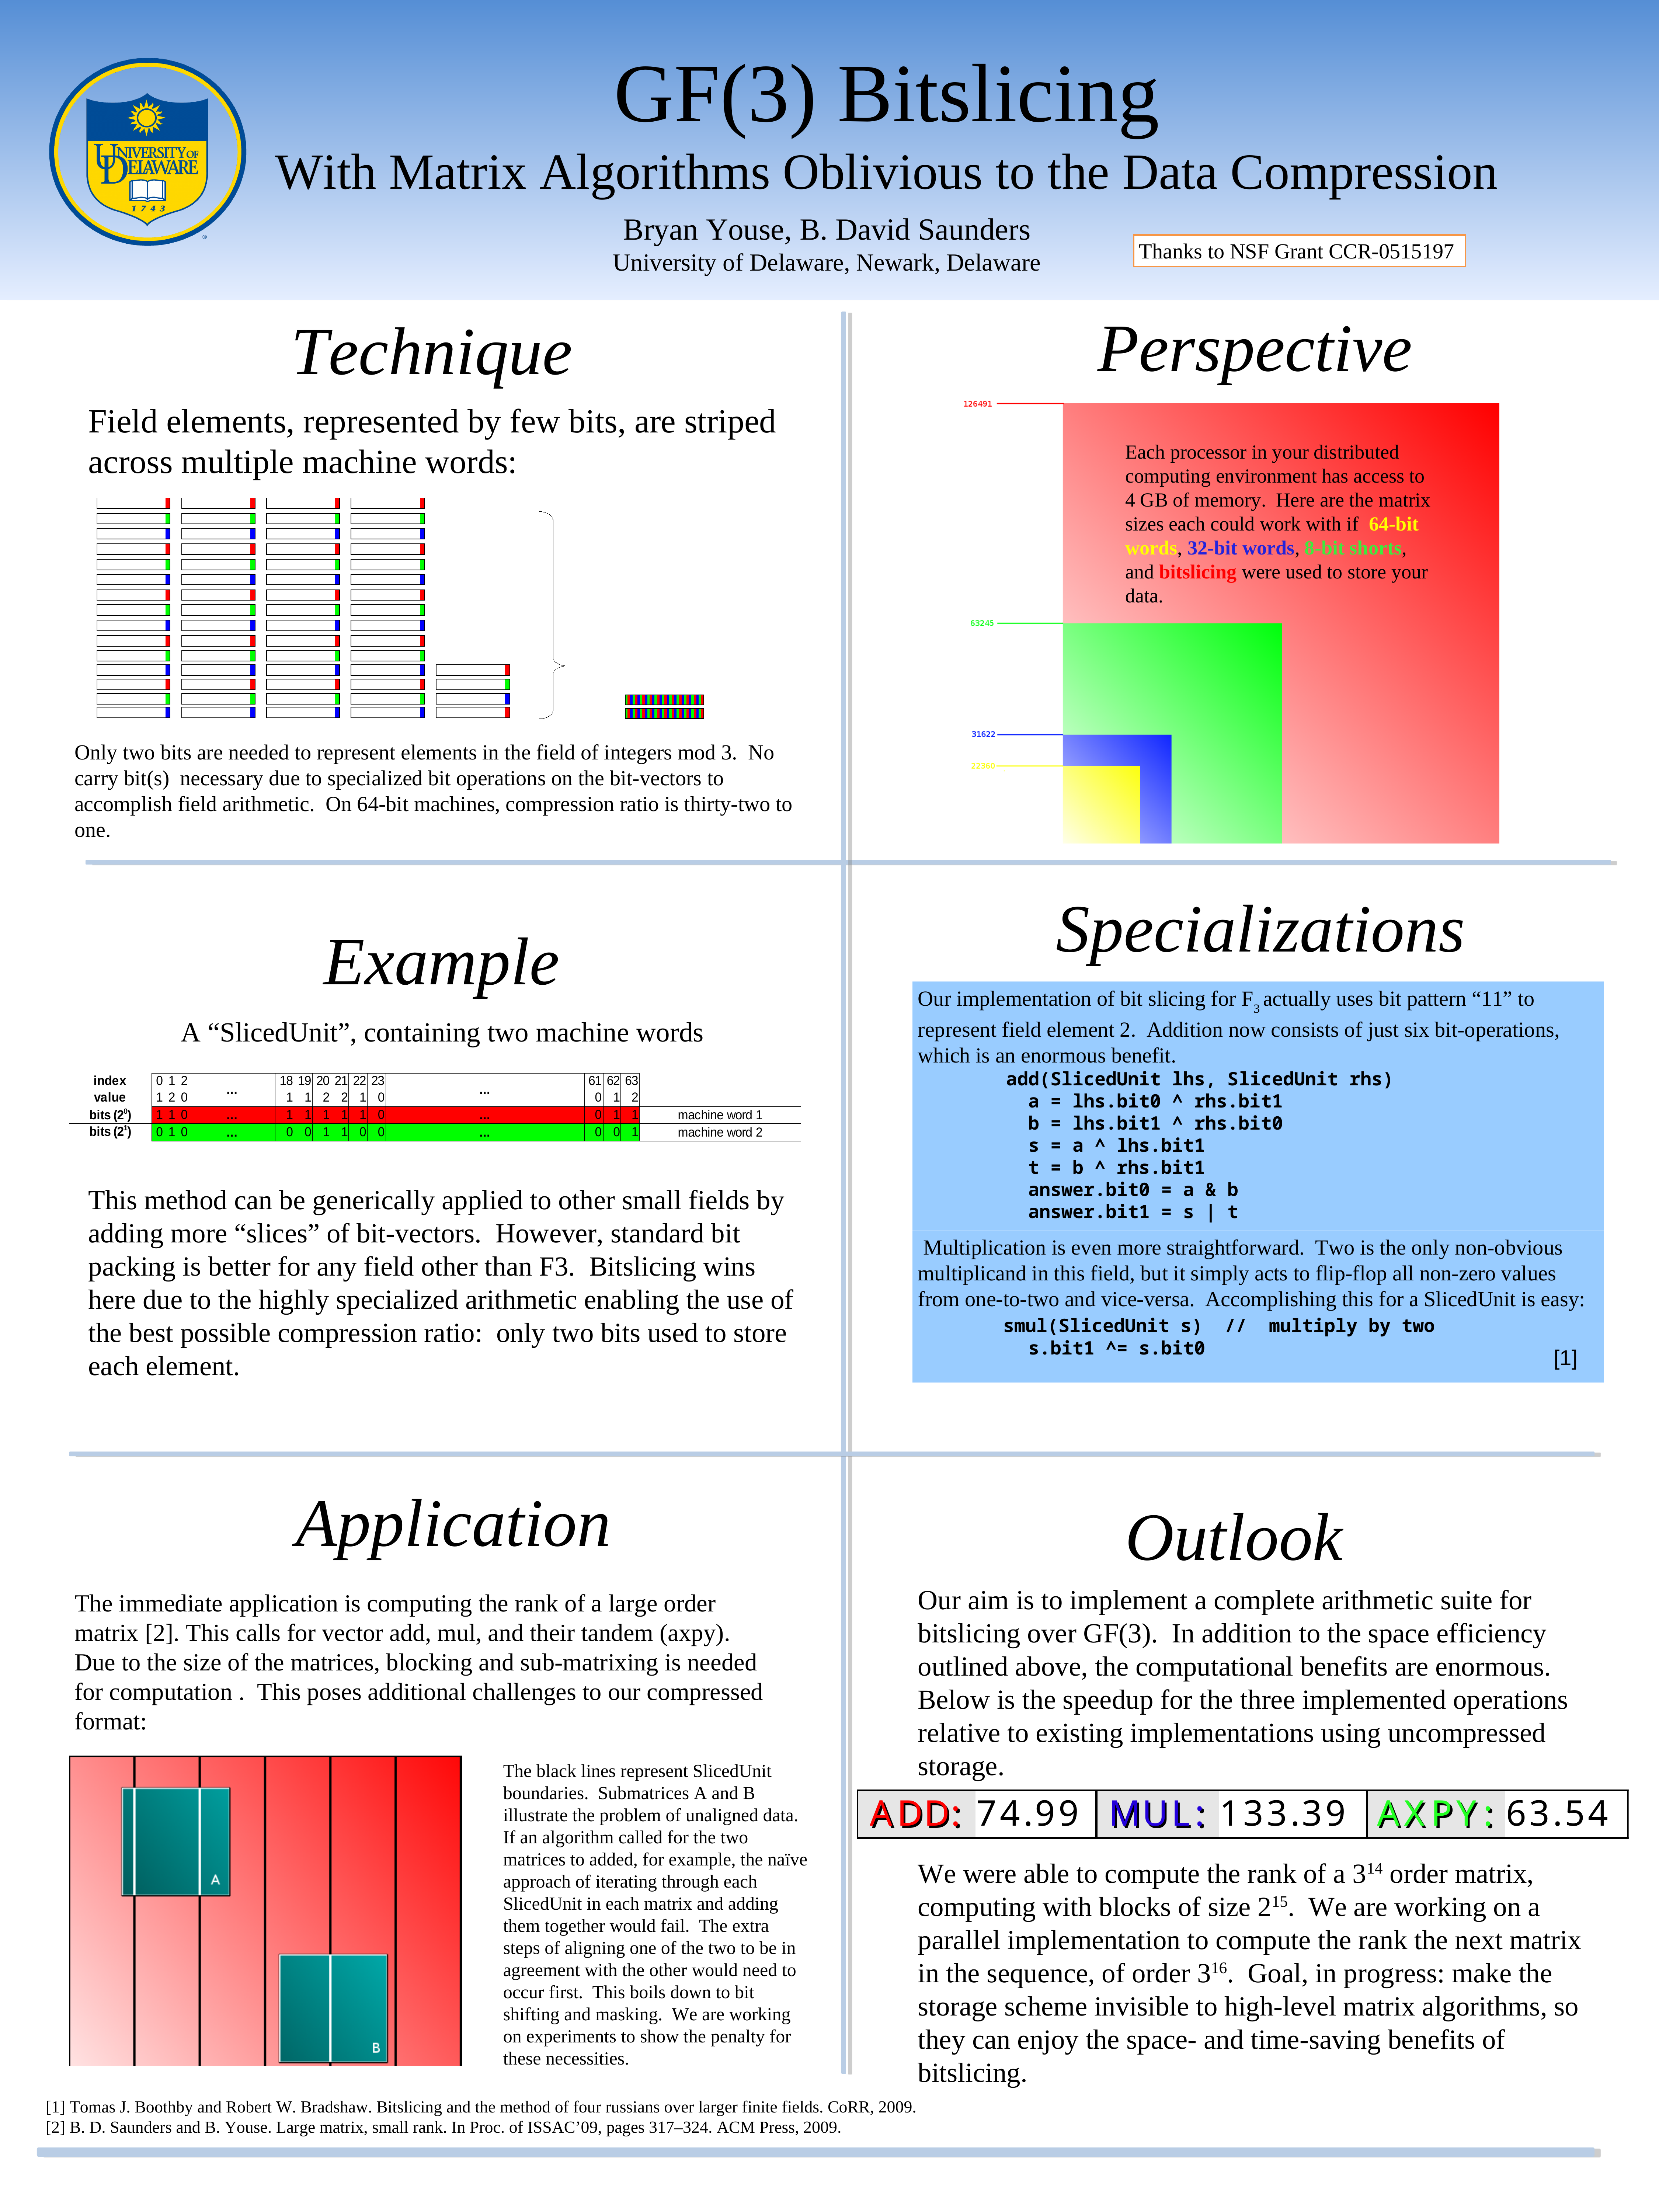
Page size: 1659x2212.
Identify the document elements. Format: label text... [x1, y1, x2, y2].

chart [97, 498, 512, 719]
text_box GF(3) Bitslicing With Matrix Algorithms Oblivious to the Data Compression [180, 36, 1595, 206]
text_box Technique [285, 304, 728, 391]
chart [857, 1790, 1629, 1839]
text_box This method can be generically applied to other small fields by adding more “slices” of bit-vectors. However, standard bit packing is better for any field other than F3. Bitslicing wins here due to the highly specialized arithmetic enabling the use of the best possible compression ratio: only two bits used to store each element. [83, 1179, 816, 1384]
text_box The immediate application is computing the rank of a large order matrix [2]. This calls for vector add, mul, and their tandem (axpy). Due to the size of the matrices, blocking and sub-matrixing is needed for computation . This poses additional challenges to our compressed format: [69, 1584, 788, 1738]
text_box Outlook [1120, 1489, 1466, 1576]
text_box Our implementation of bit slicing for F3 actually uses bit pattern “11” to represent field element 2. Addition now consists of just six bit-operations, which is an enormous benefit. add(SlicedUnit lhs, SlicedUnit rhs) a = lhs.bit0 ^ rhs.bit1 b = lhs.bit1 ^ rhs.bit0 s = a ^ lhs.bit1 t = b ^ rhs.bit1 answer.bit0 = a & b answer.bit1 = s | t [912, 981, 1604, 1231]
text_box We were able to compute the rank of a 314 order matrix, computing with blocks of size 215. We are working on a parallel implementation to compute the rank the next matrix in the sequence, of order 316. Goal, in progress: make the storage scheme invisible to high-level matrix algorithms, so they can enjoy the space- and time-saving benefits of bitslicing. [912, 1853, 1590, 2091]
picture [69, 1756, 462, 2066]
text_box Application [290, 1475, 636, 1562]
chart [69, 1073, 803, 1192]
text_box Each processor in your distributed computing environment has access to 4 GB of memory. Here are the matrix sizes each could work with if 64-bit words, 32-bit words, 8-bit shorts, and bitslicing were used to store your data. [1120, 436, 1445, 609]
text_box [0, 0, 1659, 300]
text_box [36, 2147, 40, 2157]
text_box Example [318, 914, 622, 1001]
chart [625, 695, 705, 719]
text_box [69, 312, 1611, 2074]
text_box Perspective [1092, 300, 1535, 387]
text_box Only two bits are needed to represent elements in the field of integers mod 3. No carry bit(s) necessary due to specialized bit operations on the bit-vectors to accomplish field arithmetic. On 64-bit machines, compression ratio is thirty-two to one. [69, 735, 802, 844]
text_box Our aim is to implement a complete arithmetic suite for bitslicing over GF(3). In addition to the space efficiency outlined above, the computational benefits are enormous. Below is the speedup for the three implemented operations relative to existing implementations using uncompressed storage. [912, 1579, 1590, 1784]
text_box Multiplication is even more straightforward. Two is the only non-obvious multiplicand in this field, but it simply acts to flip-flop all non-zero values from one-to-two and vice-versa. Accomplishing this for a SlicedUnit is easy: smul(SlicedUnit s) // multiply by two s.bit1 ^= s.bit0 [912, 1231, 1604, 1383]
text_box [1] [1548, 1341, 1604, 1383]
text_box [939, 2147, 1595, 2157]
picture [954, 359, 1499, 844]
picture [46, 55, 249, 248]
text_box [1] Tomas J. Boothby and Robert W. Bradshaw. Bitslicing and the method of four russians over larger finite fields. CoRR, 2009. [2] B. D. Saunders and B. Youse. Large matrix, small rank. In Proc. of ISSAC’09, pages 317–324. ACM Press, 2009. [40, 2093, 939, 2180]
text_box Bryan Youse, B. David Saunders University of Delaware, Newark, Delaware [55, 206, 1599, 279]
text_box The black lines represent SlicedUnit boundaries. Submatrices A and B illustrate the problem of unaligned data. If an algorithm called for the two matrices to added, for example, the naïve approach of iterating through each SlicedUnit in each matrix and adding them together would fail. The extra steps of aligning one of the two to be in agreement with the other would need to occur first. This boils down to bit shifting and masking. We are working on experiments to show the penalty for these necessities. [498, 1756, 816, 2071]
text_box A “SlicedUnit”, containing two machine words [97, 1011, 788, 1050]
text_box Thanks to NSF Grant CCR-0515197 [1134, 235, 1466, 267]
text_box Specializations [1051, 881, 1535, 968]
text_box Field elements, represented by few bits, are striped across multiple machine words: [83, 396, 802, 483]
